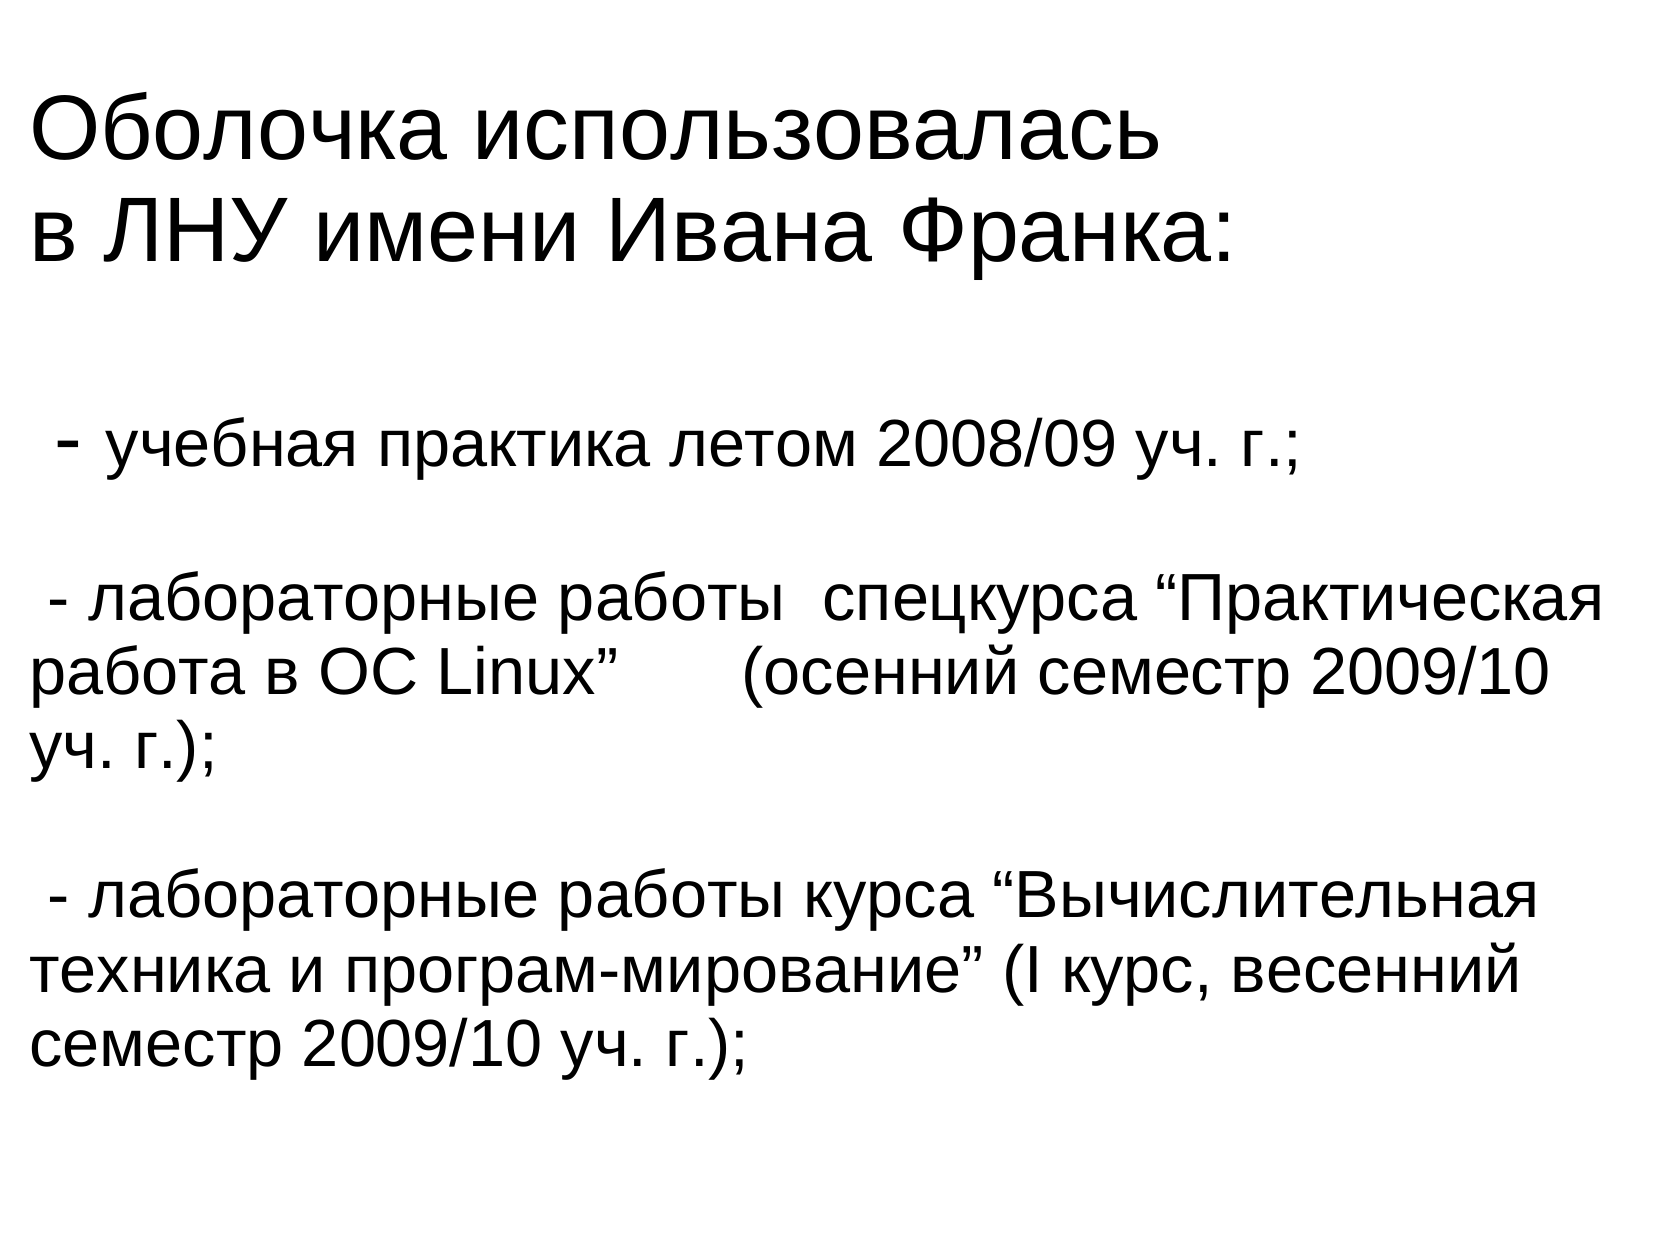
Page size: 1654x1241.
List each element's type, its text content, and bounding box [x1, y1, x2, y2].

title Оболочка использовалась в ЛНУ имени Ивана Франка: - учебная практика летом 2008/09 уч. г.; - лабораторные работы спецкурса “Практическая работа в ОС Linux” (осенний семестр 2009/10 уч. г.); - лабораторные работы курса “Вычислительная техника и програм-мирование” (I курс, весенний семестр 2009/10 уч. г.); [29, 59, 1624, 1184]
